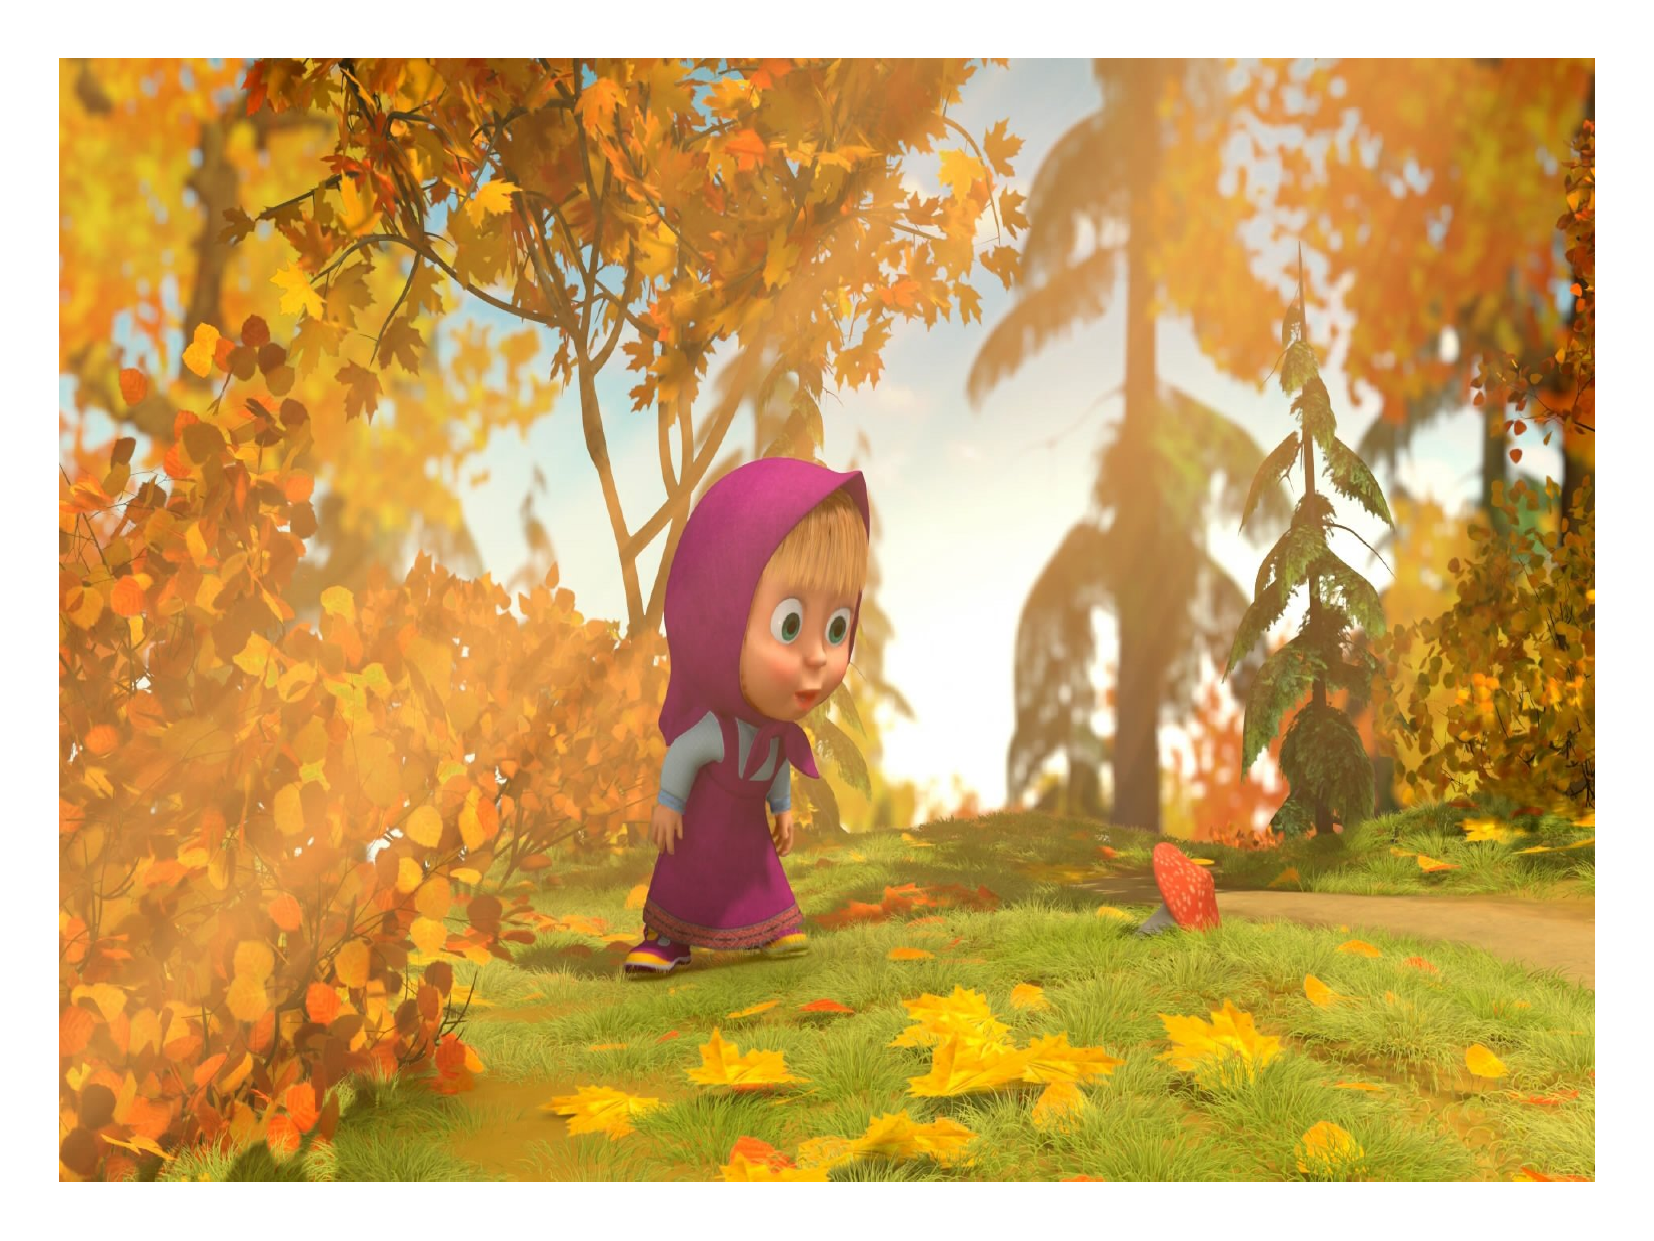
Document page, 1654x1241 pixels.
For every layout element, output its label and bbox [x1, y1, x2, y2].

picture [59, 58, 1595, 1182]
